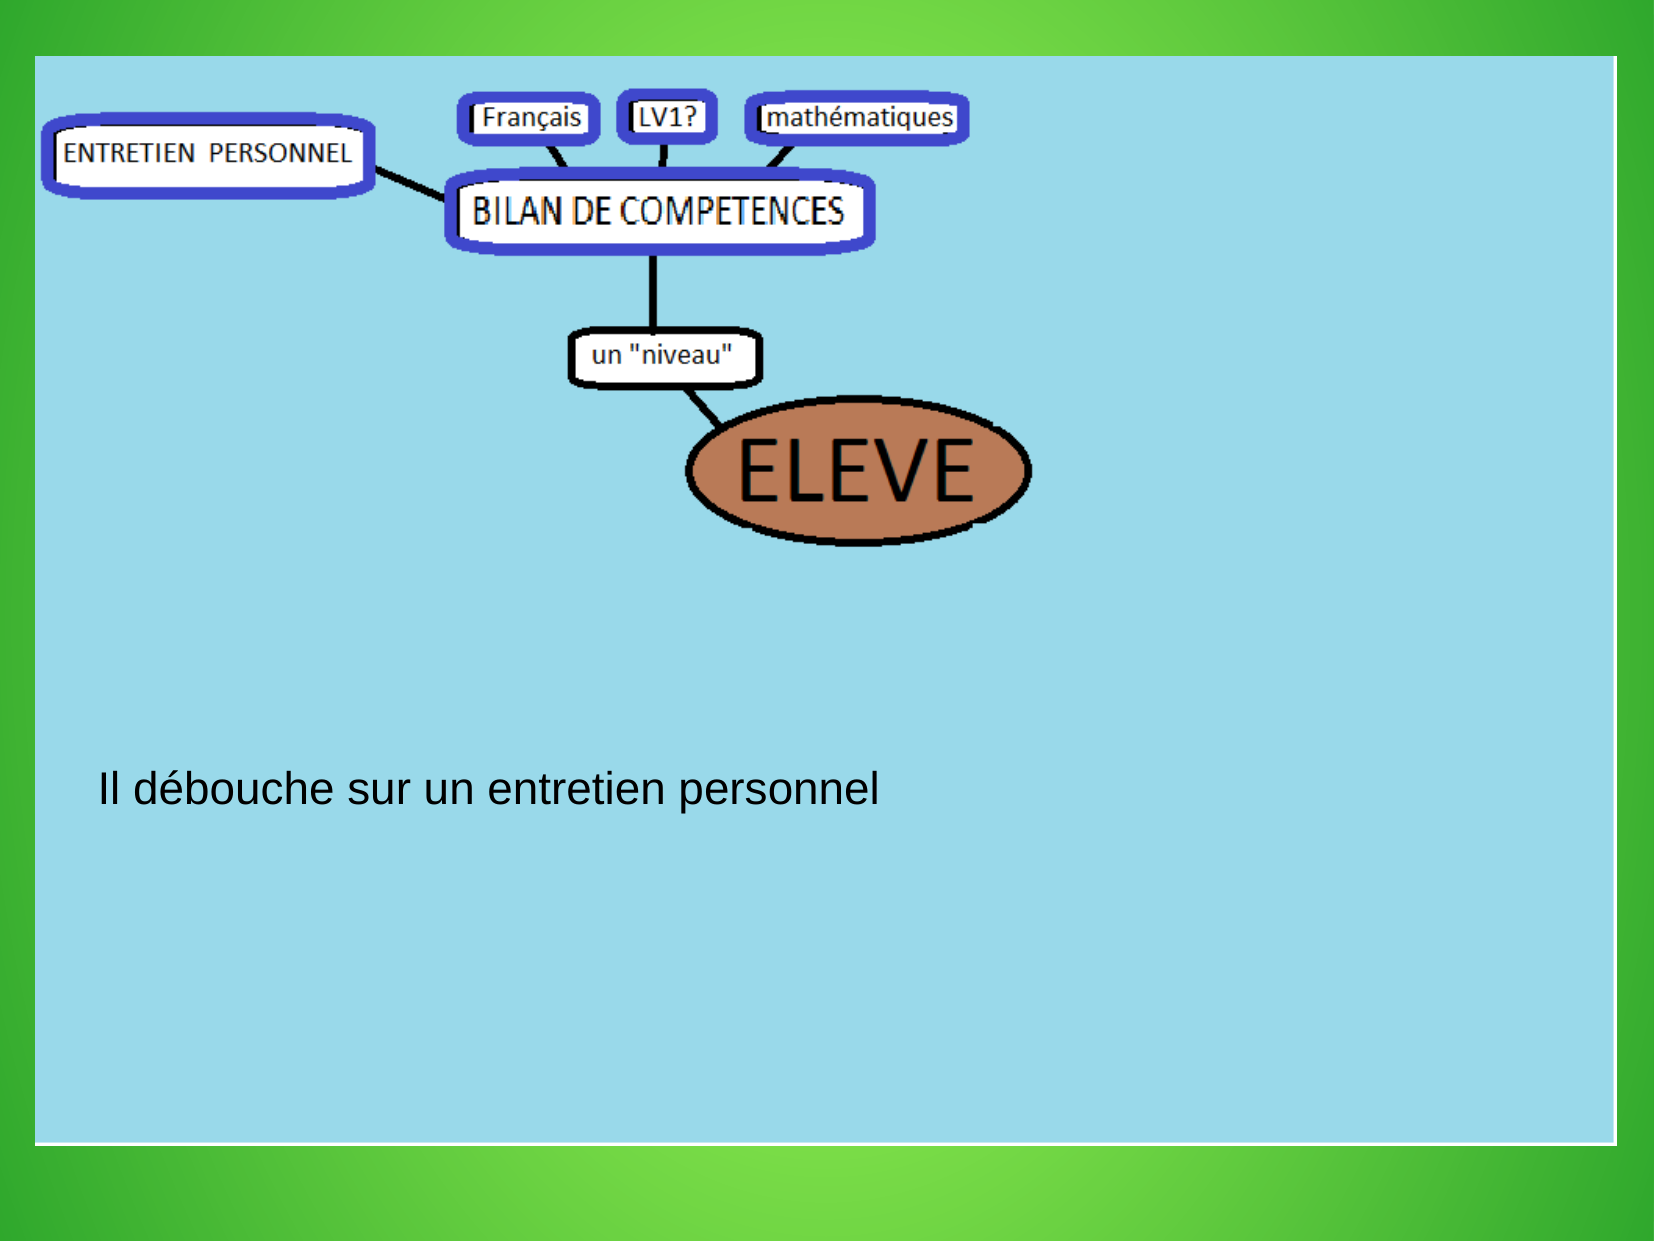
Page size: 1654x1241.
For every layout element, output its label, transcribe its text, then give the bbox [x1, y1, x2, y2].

picture [35, 56, 1617, 1146]
text_box Il débouche sur un entretien personnel [82, 755, 1028, 822]
